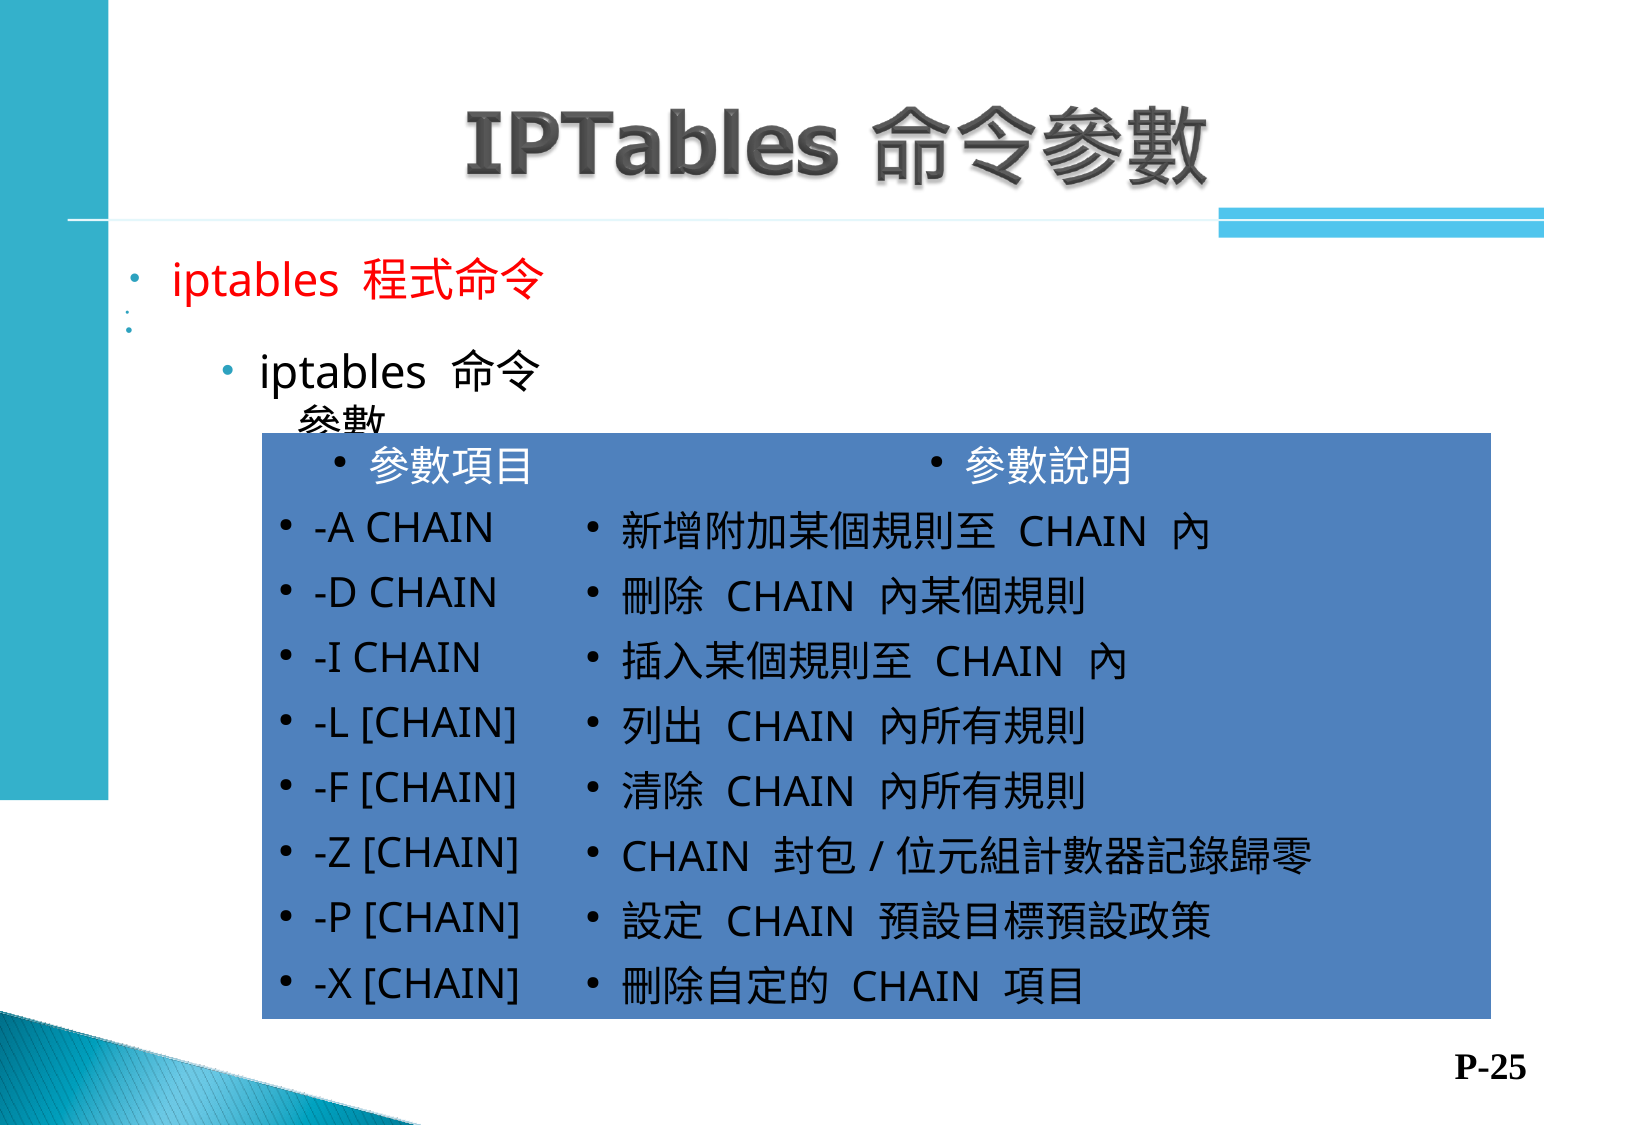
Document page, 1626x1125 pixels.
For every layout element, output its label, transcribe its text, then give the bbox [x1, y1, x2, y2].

table_cell -Z [CHAIN] [262, 823, 543, 888]
table_cell -D CHAIN [262, 563, 543, 628]
table_cell -F [CHAIN] [262, 758, 543, 823]
text_box [453, 81, 1218, 203]
table_cell -X [CHAIN] [262, 953, 543, 1019]
table_header 參數說明 [543, 433, 1491, 498]
table_cell -P [CHAIN] [262, 888, 543, 953]
table_cell -A CHAIN [262, 498, 543, 563]
table_cell -L [CHAIN] [262, 693, 543, 758]
text_box P-16 [1452, 1042, 1532, 1090]
text_box iptables 程式命令 iptables 命令參數 [125, 250, 567, 396]
table_cell 列出 CHAIN 內所有規則 [543, 693, 1491, 758]
table_cell 設定 CHAIN 預設目標預設政策 [543, 888, 1491, 953]
table_header 參數項目 [262, 433, 543, 498]
table_cell 刪除 CHAIN 內某個規則 [543, 563, 1491, 628]
table_cell 清除 CHAIN 內所有規則 [543, 758, 1491, 823]
table_cell CHAIN 封包/位元組計數器記錄歸零 [543, 823, 1491, 888]
table_cell -I CHAIN [262, 628, 543, 693]
table_cell 刪除自定的 CHAIN 項目 [543, 953, 1491, 1019]
table_cell 新增附加某個規則至 CHAIN 內 [543, 498, 1491, 563]
table_cell 插入某個規則至 CHAIN 內 [543, 628, 1491, 693]
